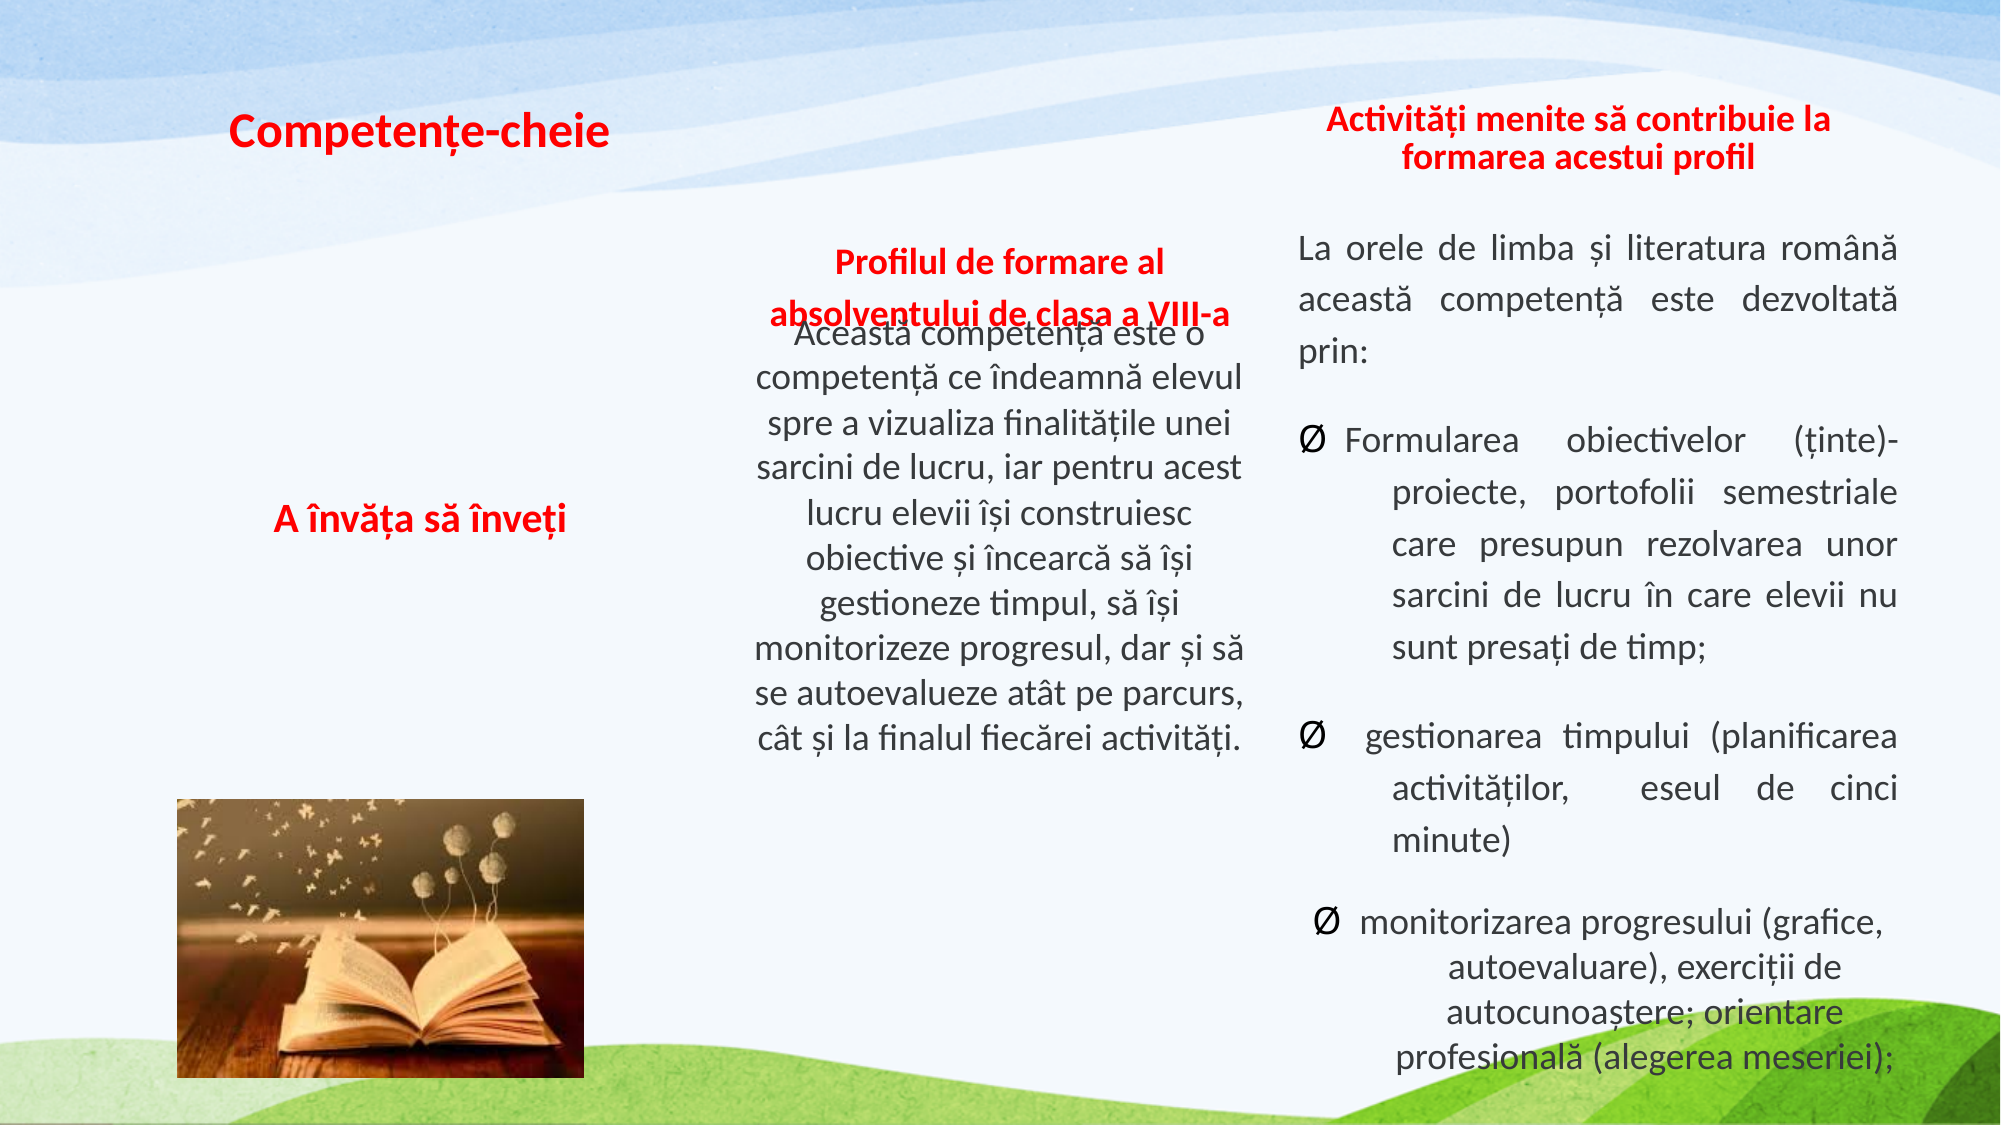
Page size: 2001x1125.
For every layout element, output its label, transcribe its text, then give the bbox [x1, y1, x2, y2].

list Competențe-cheie [149, 73, 692, 255]
list Activități menite să contribuie la formarea acestui profil [1307, 93, 1851, 208]
picture [0, 0, 2001, 1125]
list Profilul de formare al absolventului de clasa a VIII-a [730, 222, 1271, 286]
list A învăța să înveți [149, 482, 692, 951]
list La orele de limba și literatura română această competență este dezvoltată prin: Formularea obiectivelor (ținte)-proiecte, portofolii semestriale care presupun rezolvarea unor sarcini de lucru în care elevii nu sunt presați de timp; gestionarea timpului (planificarea activităților, eseul de cinci minute) monitorizarea progresului (grafice, autoevaluare), exerciții de autocunoaștere; orientare profesională (alegerea meseriei); [1283, 208, 1914, 1016]
list Această competență este o competență ce îndeamnă elevul spre a vizualiza finalitățile unei sarcini de lucru, iar pentru acest lucru elevii își construiesc obiective și încearcă să își gestioneze timpul, să își monitorizeze progresul, dar și să se autoevalueze atât pe parcurs, cât și la finalul fiecărei activități. [728, 299, 1271, 951]
